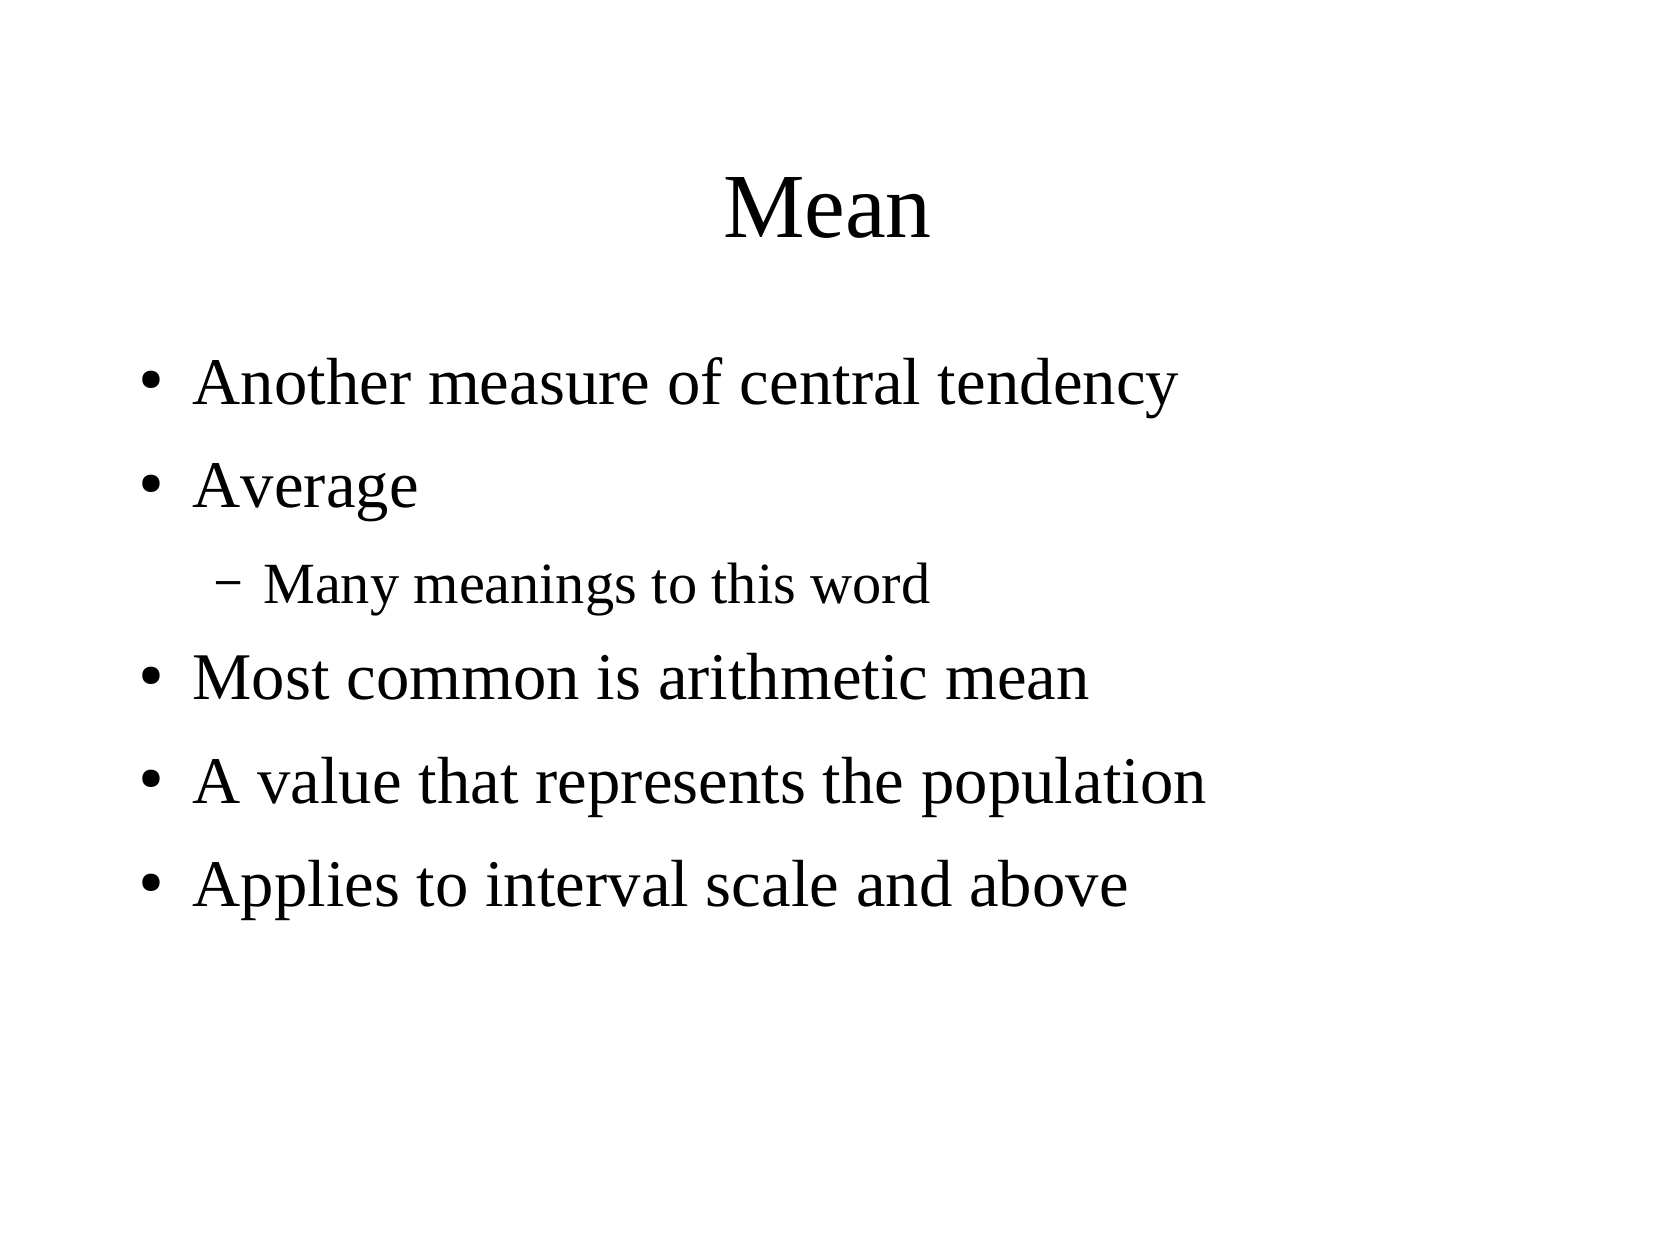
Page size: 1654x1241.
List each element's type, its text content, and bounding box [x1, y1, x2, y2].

list Another measure of central tendency Average Many meanings to this word Most common is arithmetic mean A value that represents the population Applies to interval scale and above [121, 344, 1534, 1127]
title Mean [121, 102, 1534, 311]
